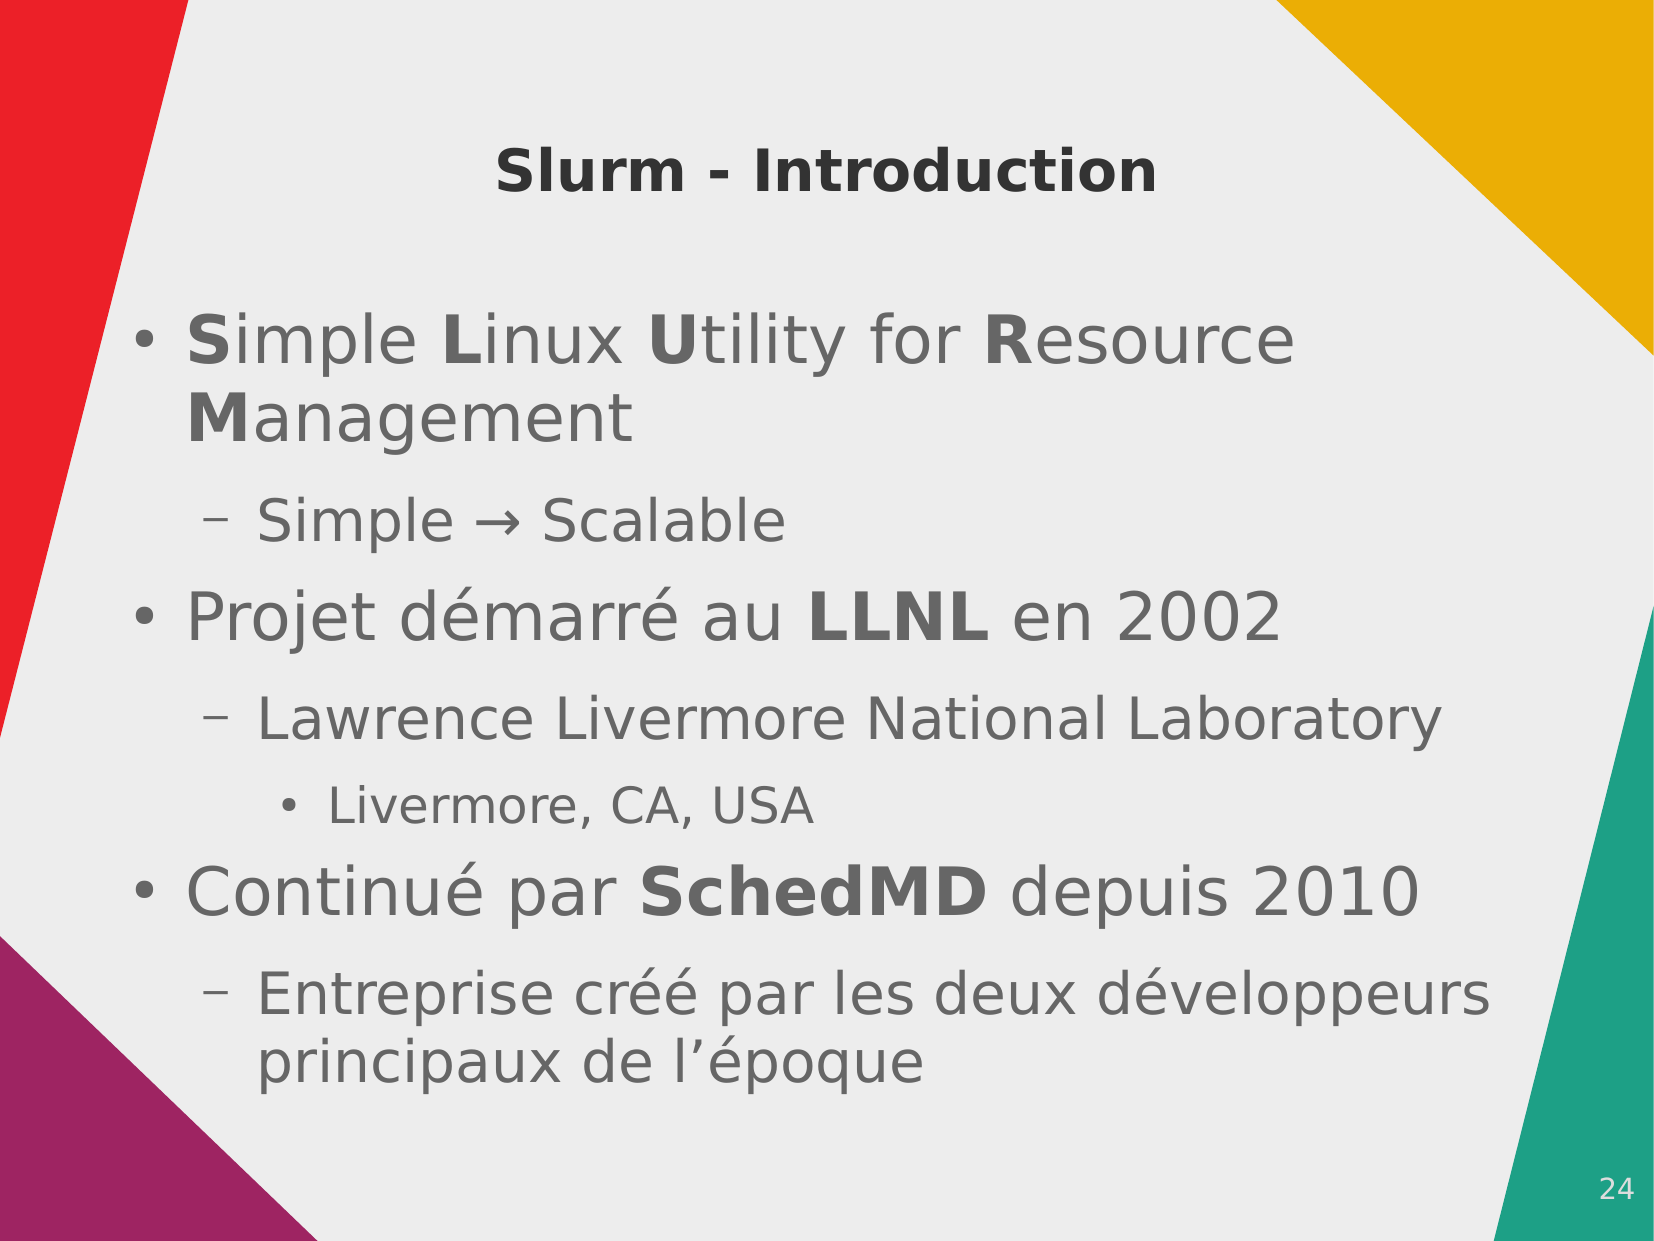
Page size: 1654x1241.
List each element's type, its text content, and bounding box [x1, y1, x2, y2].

title Slurm - Introduction [114, 73, 1539, 271]
list Simple Linux Utility for Resource Management Simple → Scalable Projet démarré au LLNL en 2002 Lawrence Livermore National Laboratory Livermore, CA, USA Continué par SchedMD depuis 2010 Entreprise créé par les deux développeurs principaux de l’époque [114, 302, 1539, 1217]
